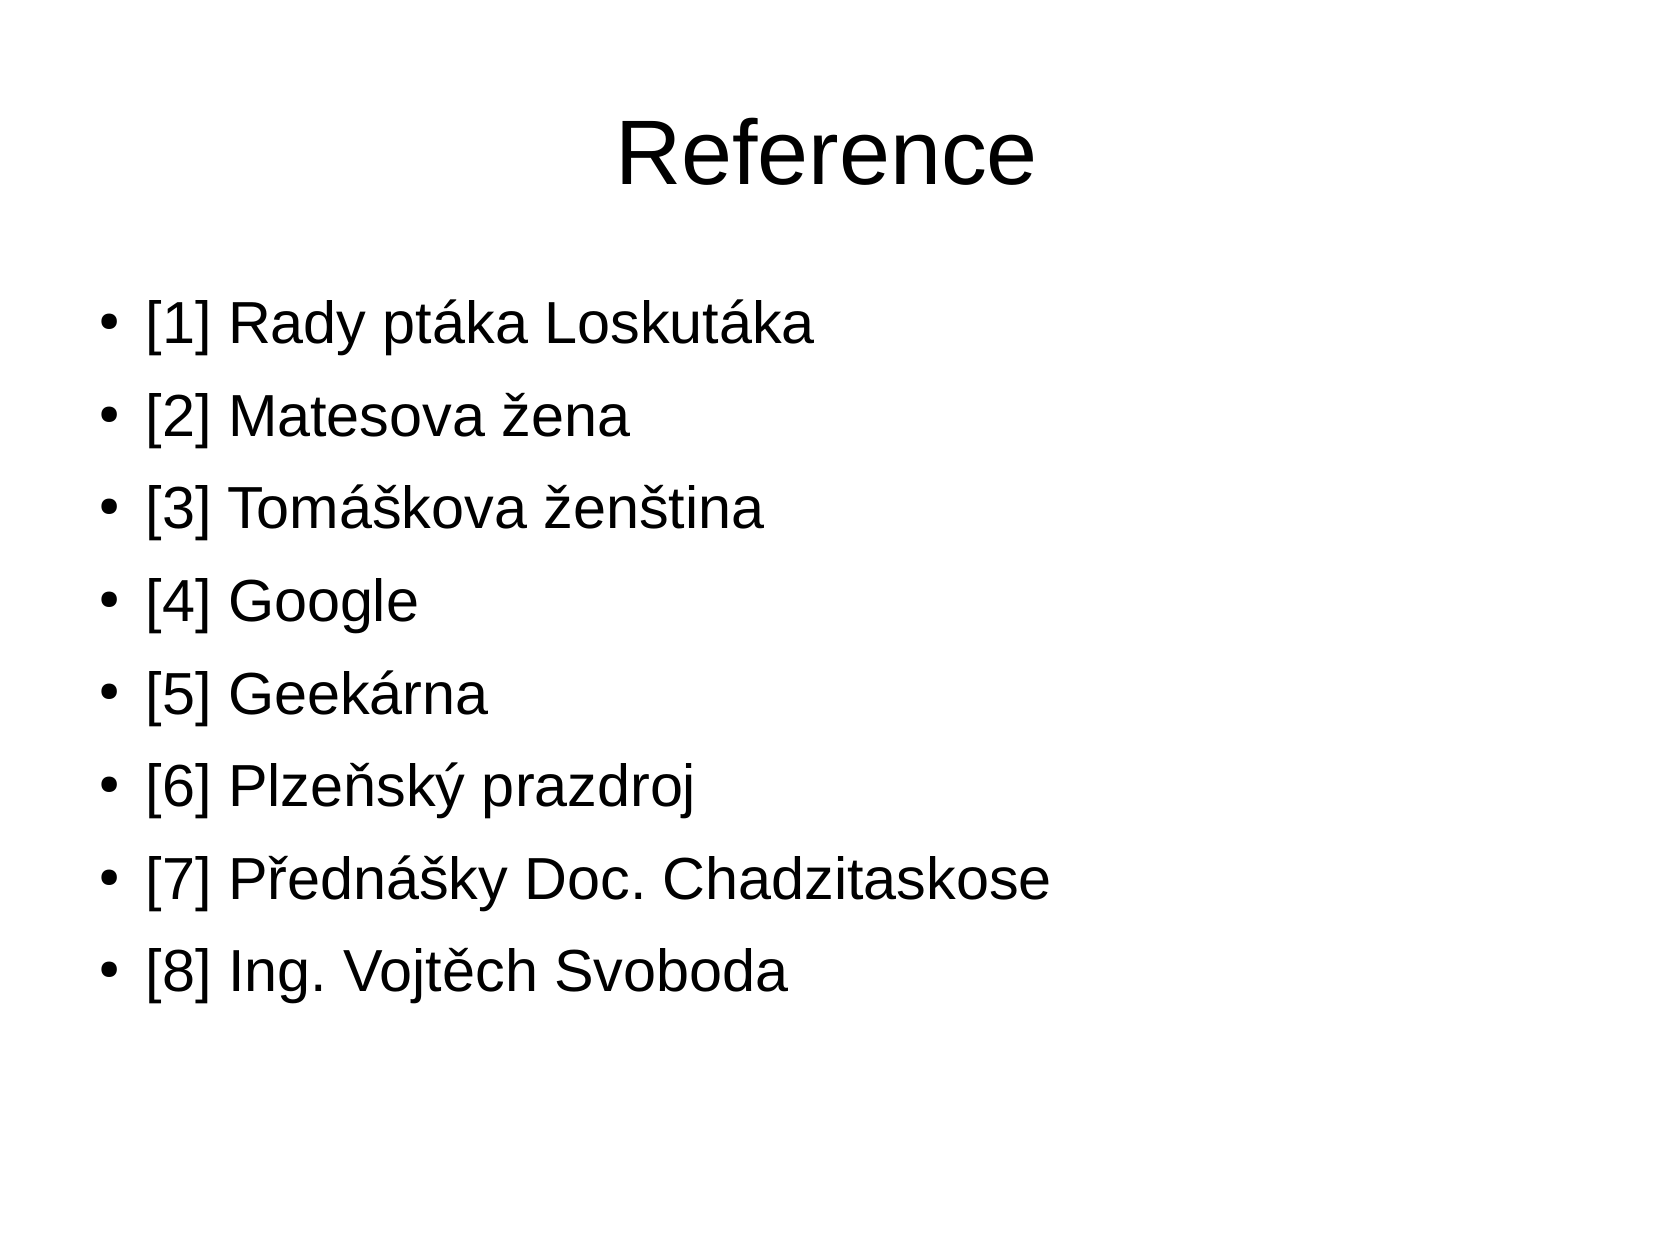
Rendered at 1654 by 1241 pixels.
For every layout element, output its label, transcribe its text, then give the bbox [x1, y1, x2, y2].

list [1] Rady ptáka Loskutáka [2] Matesova žena [3] Tomáškova ženština [4] Google [5] Geekárna [6] Plzeňský prazdroj [7] Přednášky Doc. Chadzitaskose [8] Ing. Vojtěch Svoboda [82, 290, 1571, 1010]
title Reference [82, 49, 1571, 257]
